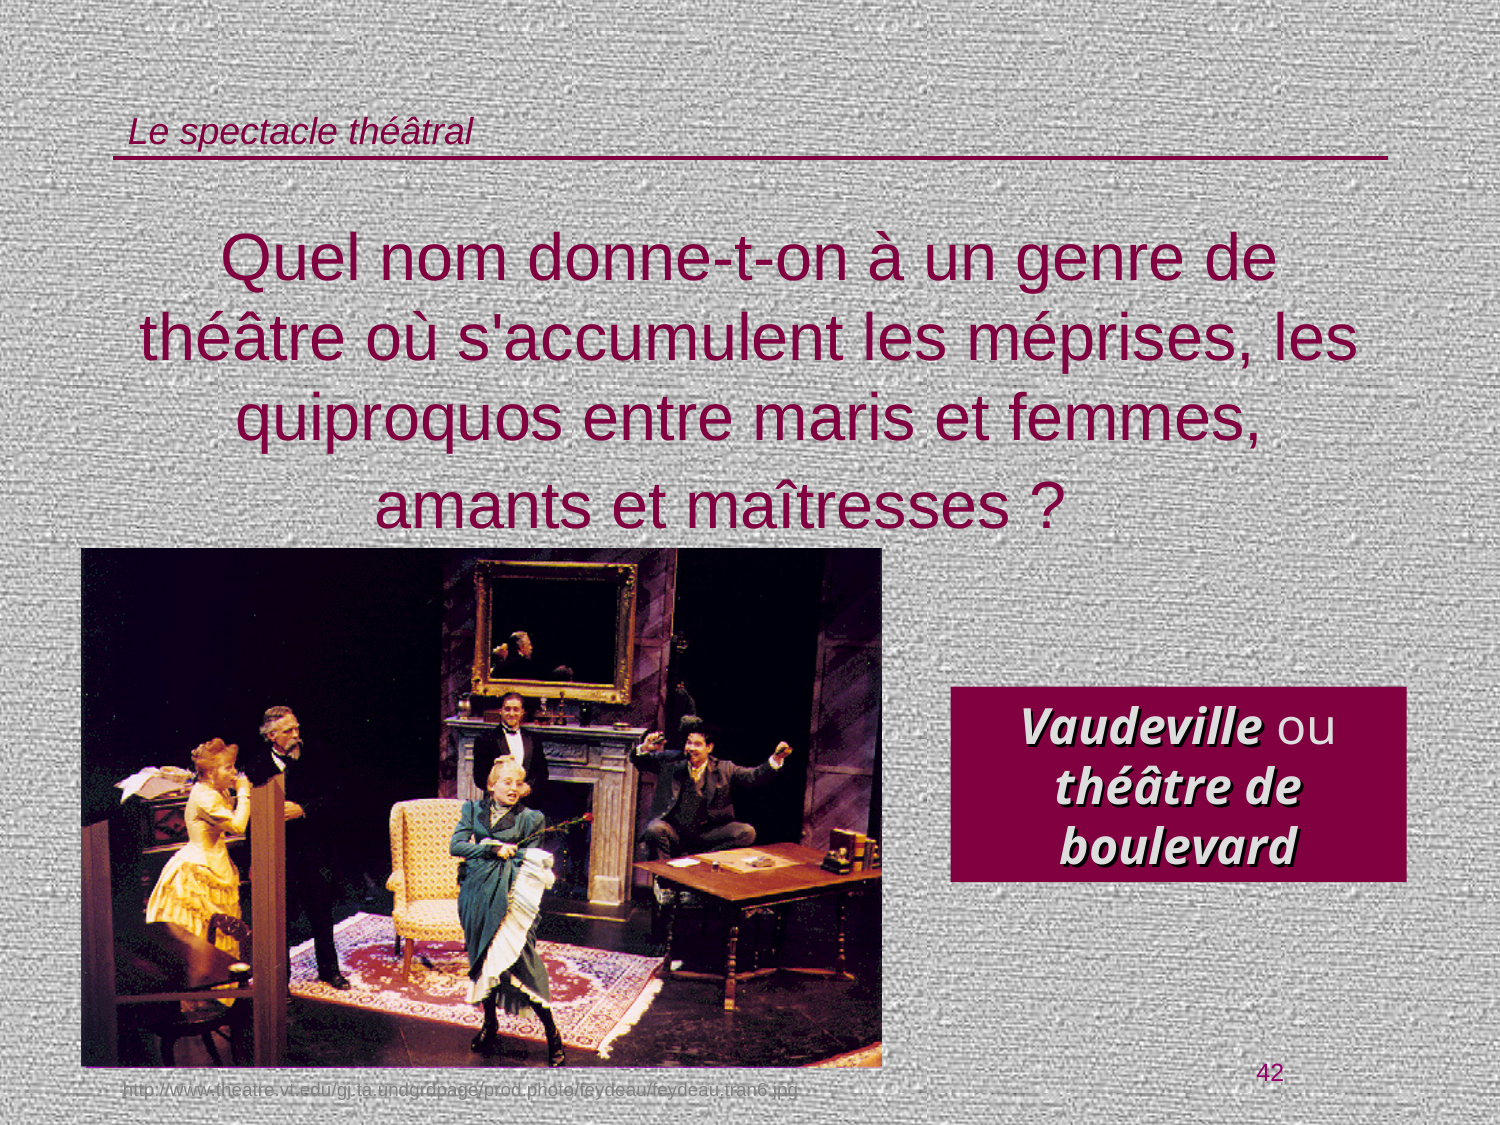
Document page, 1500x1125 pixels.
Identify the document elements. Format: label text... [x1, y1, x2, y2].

picture [0, 0, 1500, 1125]
text_box http://www.theatre.vt.edu/gj.ta.undgrdpage/prod.photo/feydeau/feydeau.tran6.jpg [108, 1070, 895, 1109]
text_box Quel nom donne-t-on à un genre de théâtre où s'accumulent les méprises, les quiproquos entre maris et femmes, amants et maîtresses ? [111, 205, 1389, 552]
text_box Vaudeville ou théâtre de boulevard [950, 686, 1407, 883]
